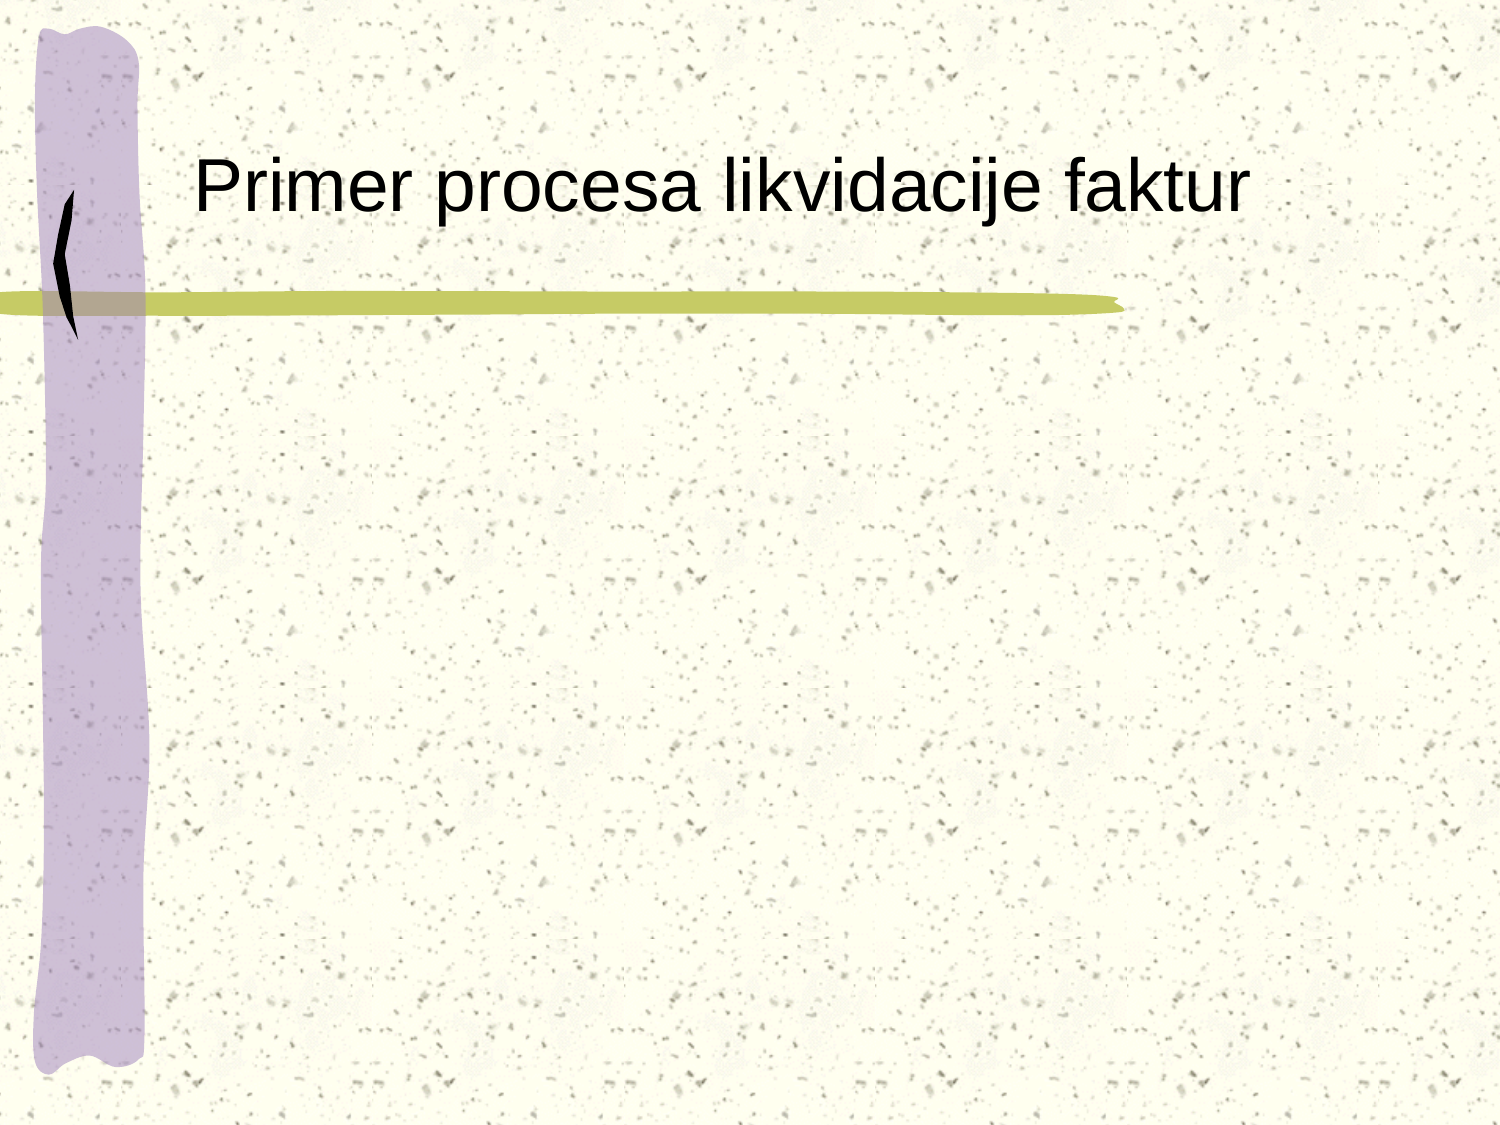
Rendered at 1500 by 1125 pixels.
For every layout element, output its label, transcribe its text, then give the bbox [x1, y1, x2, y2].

picture [0, 0, 1500, 1125]
title Primer procesa likvidacije faktur [110, 93, 1392, 282]
